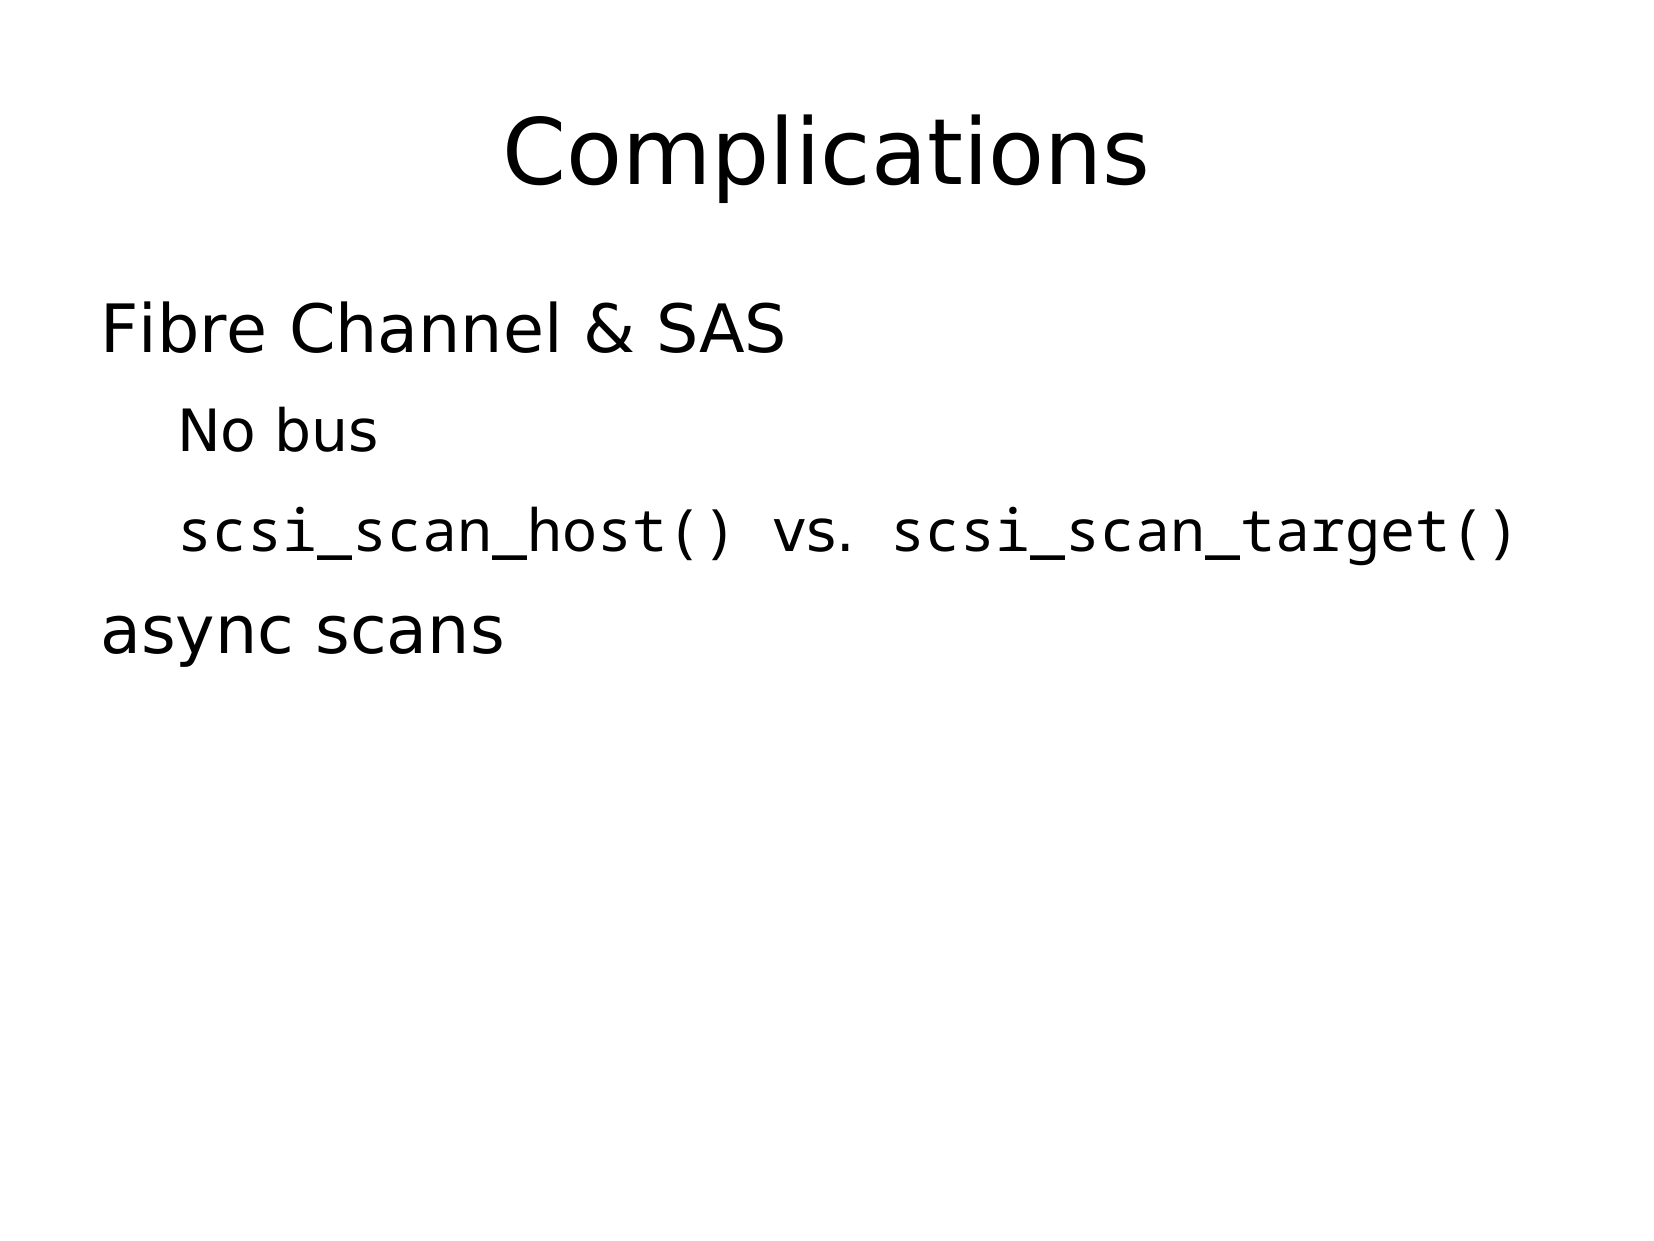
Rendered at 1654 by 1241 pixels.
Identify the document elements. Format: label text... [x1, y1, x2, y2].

title Complications [82, 56, 1571, 250]
list Fibre Channel & SAS No bus scsi_scan_host() vs. scsi_scan_target() async scans [82, 290, 1571, 1094]
